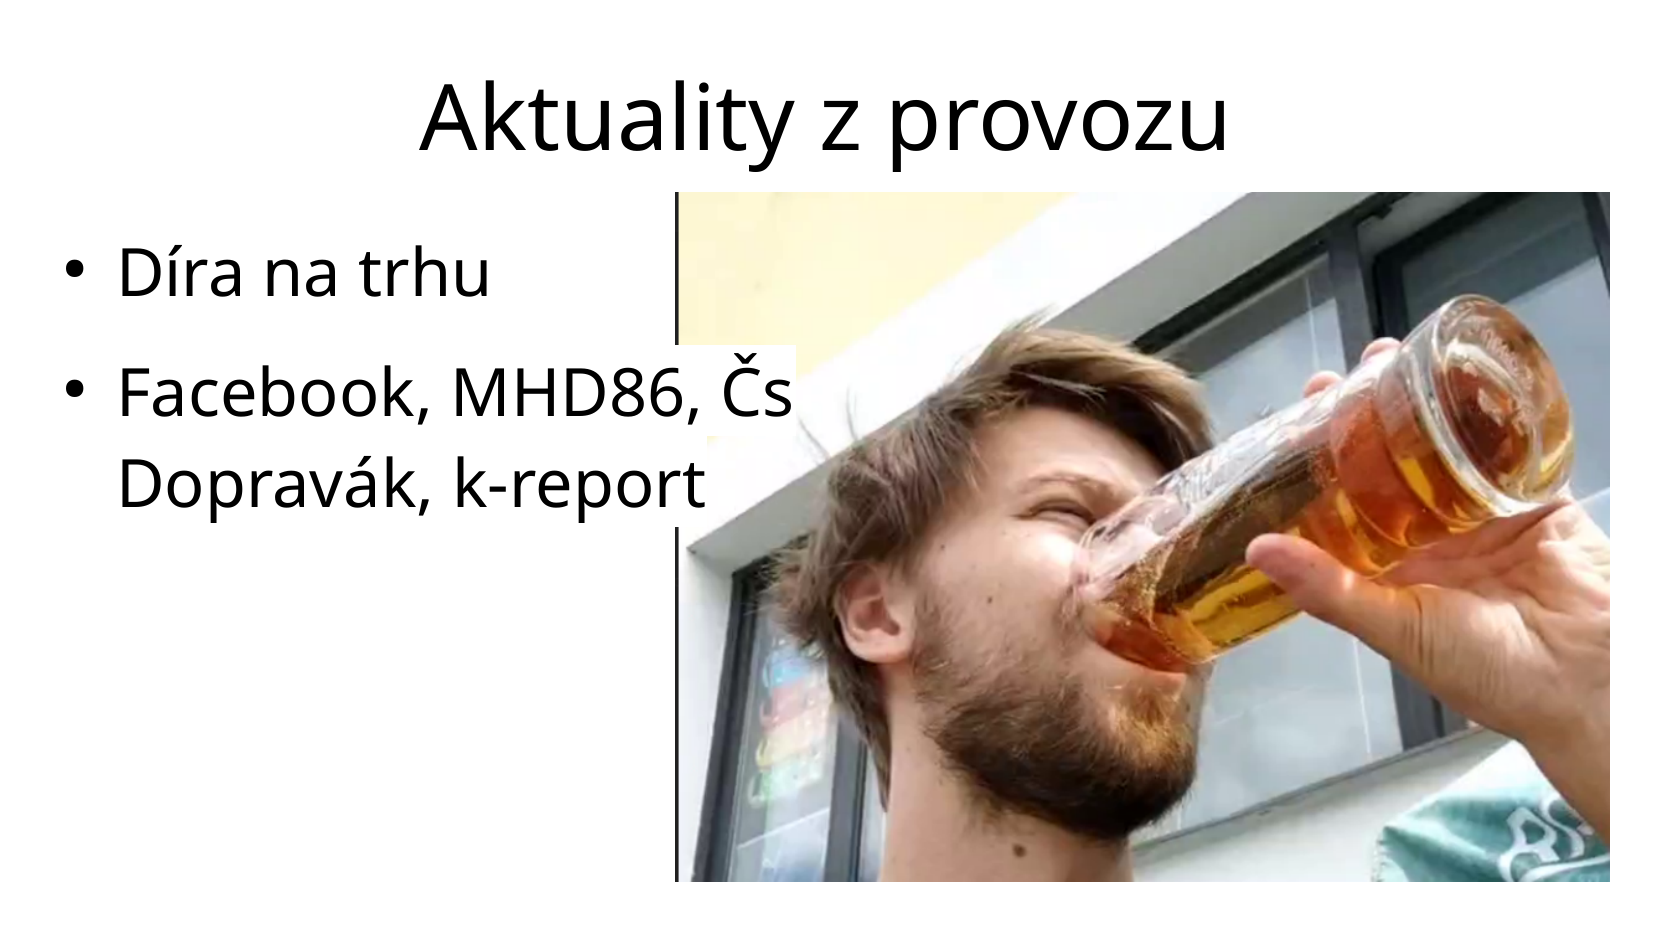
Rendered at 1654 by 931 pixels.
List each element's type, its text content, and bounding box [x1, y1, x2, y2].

picture [675, 192, 1610, 882]
list Díra na trhu Facebook, MHD86, Čs Dopravák, k-report [45, 225, 826, 765]
title Aktuality z provozu [82, 37, 1571, 193]
